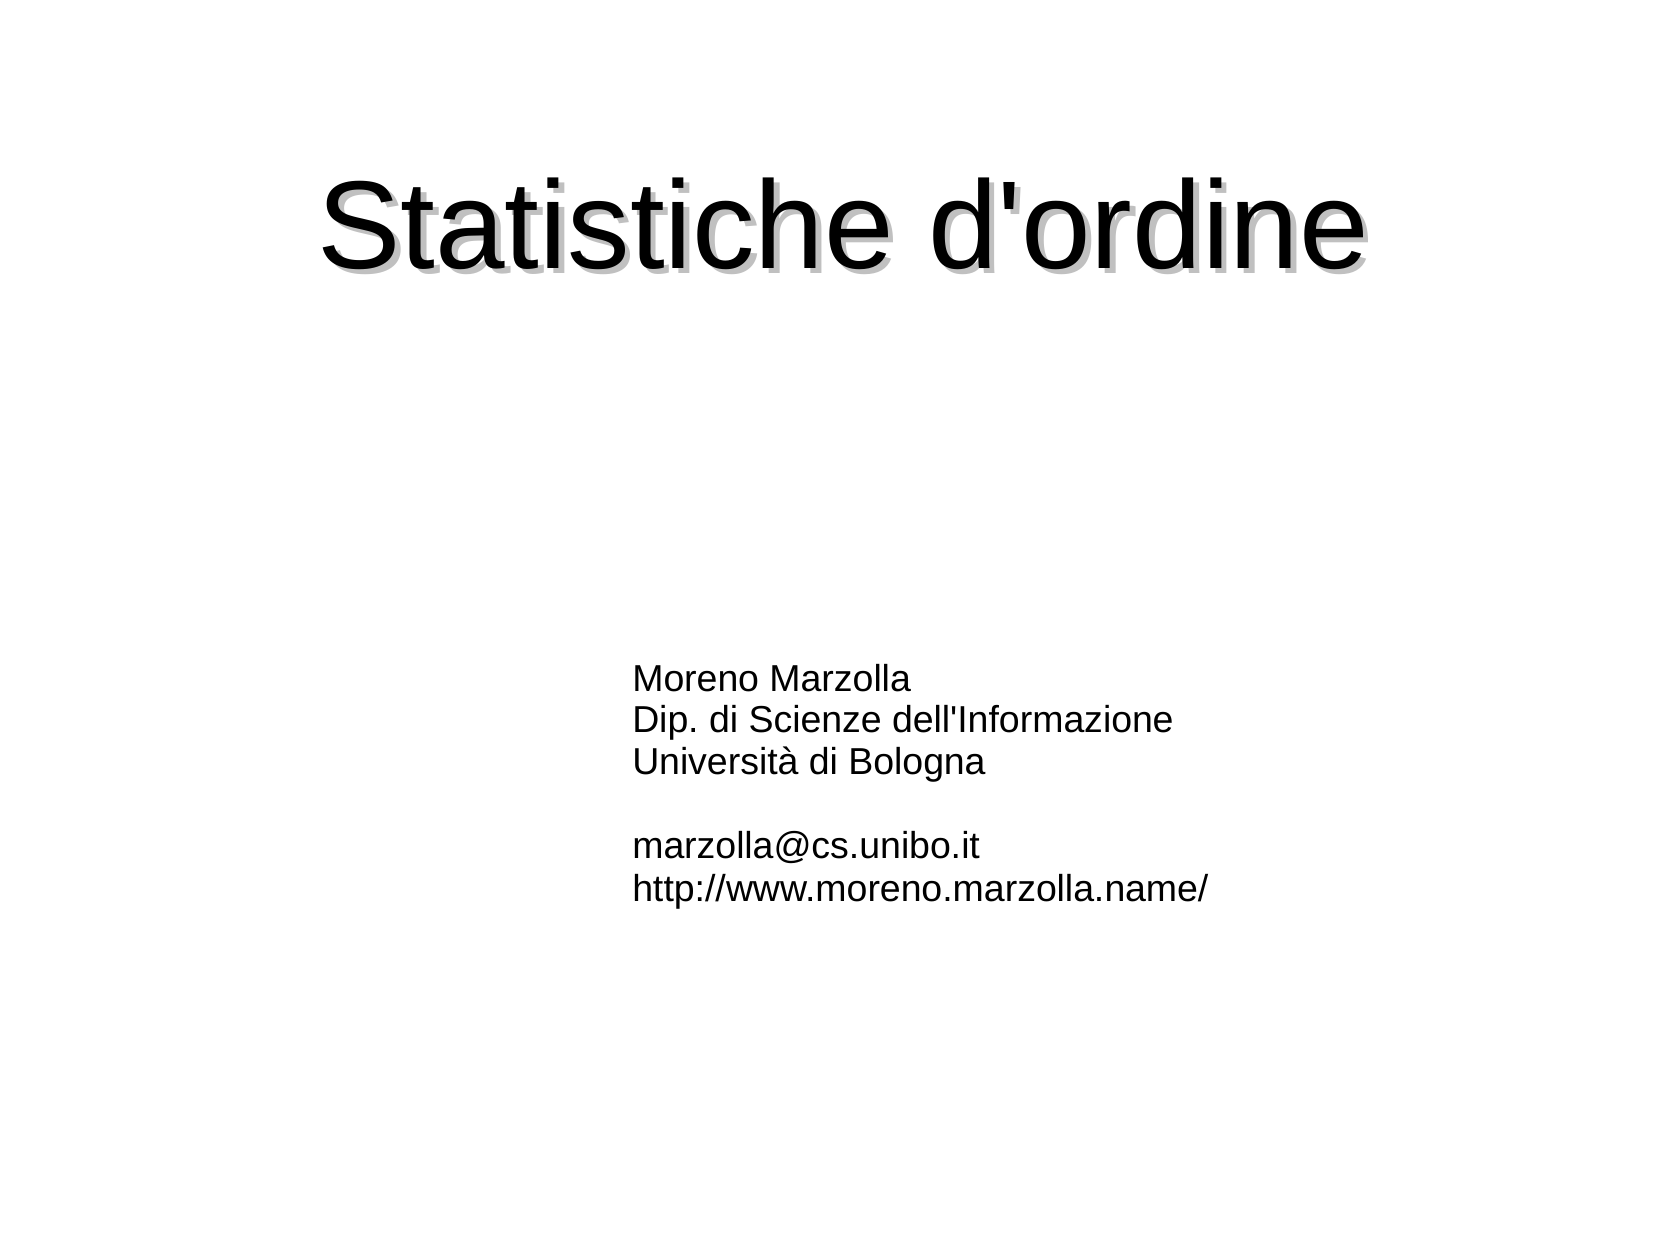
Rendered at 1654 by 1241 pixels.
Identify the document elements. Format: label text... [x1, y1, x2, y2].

text_box Statistiche d'ordine [75, 147, 1613, 441]
text_box Moreno Marzolla Dip. di Scienze dell'Informazione Università di Bologna marzolla@cs.unibo.it http://www.moreno.marzolla.name/ [617, 649, 1388, 1003]
